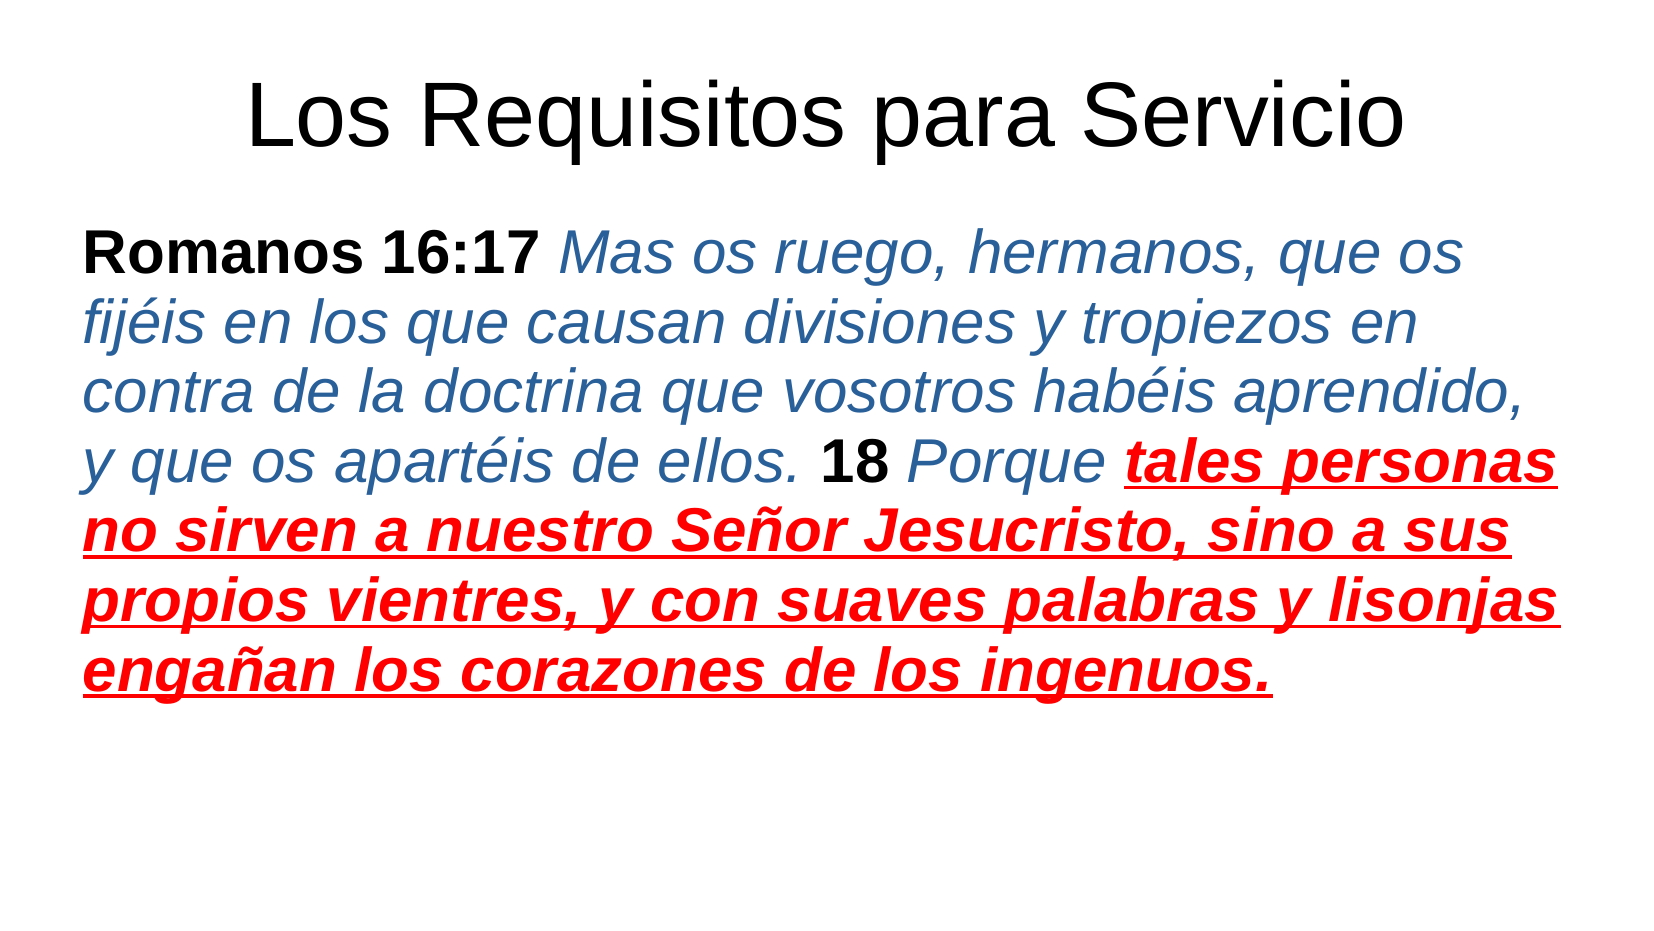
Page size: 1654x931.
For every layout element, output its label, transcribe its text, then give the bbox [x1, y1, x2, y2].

list Romanos 16:17 Mas os ruego, hermanos, que os fijéis en los que causan divisiones y tropiezos en contra de la doctrina que vosotros habéis aprendido, y que os apartéis de ellos. 18 Porque tales personas no sirven a nuestro Señor Jesucristo, sino a sus propios vientres, y con suaves palabras y lisonjas engañan los corazones de los ingenuos. [82, 217, 1571, 758]
title Los Requisitos para Servicio [82, 37, 1571, 193]
